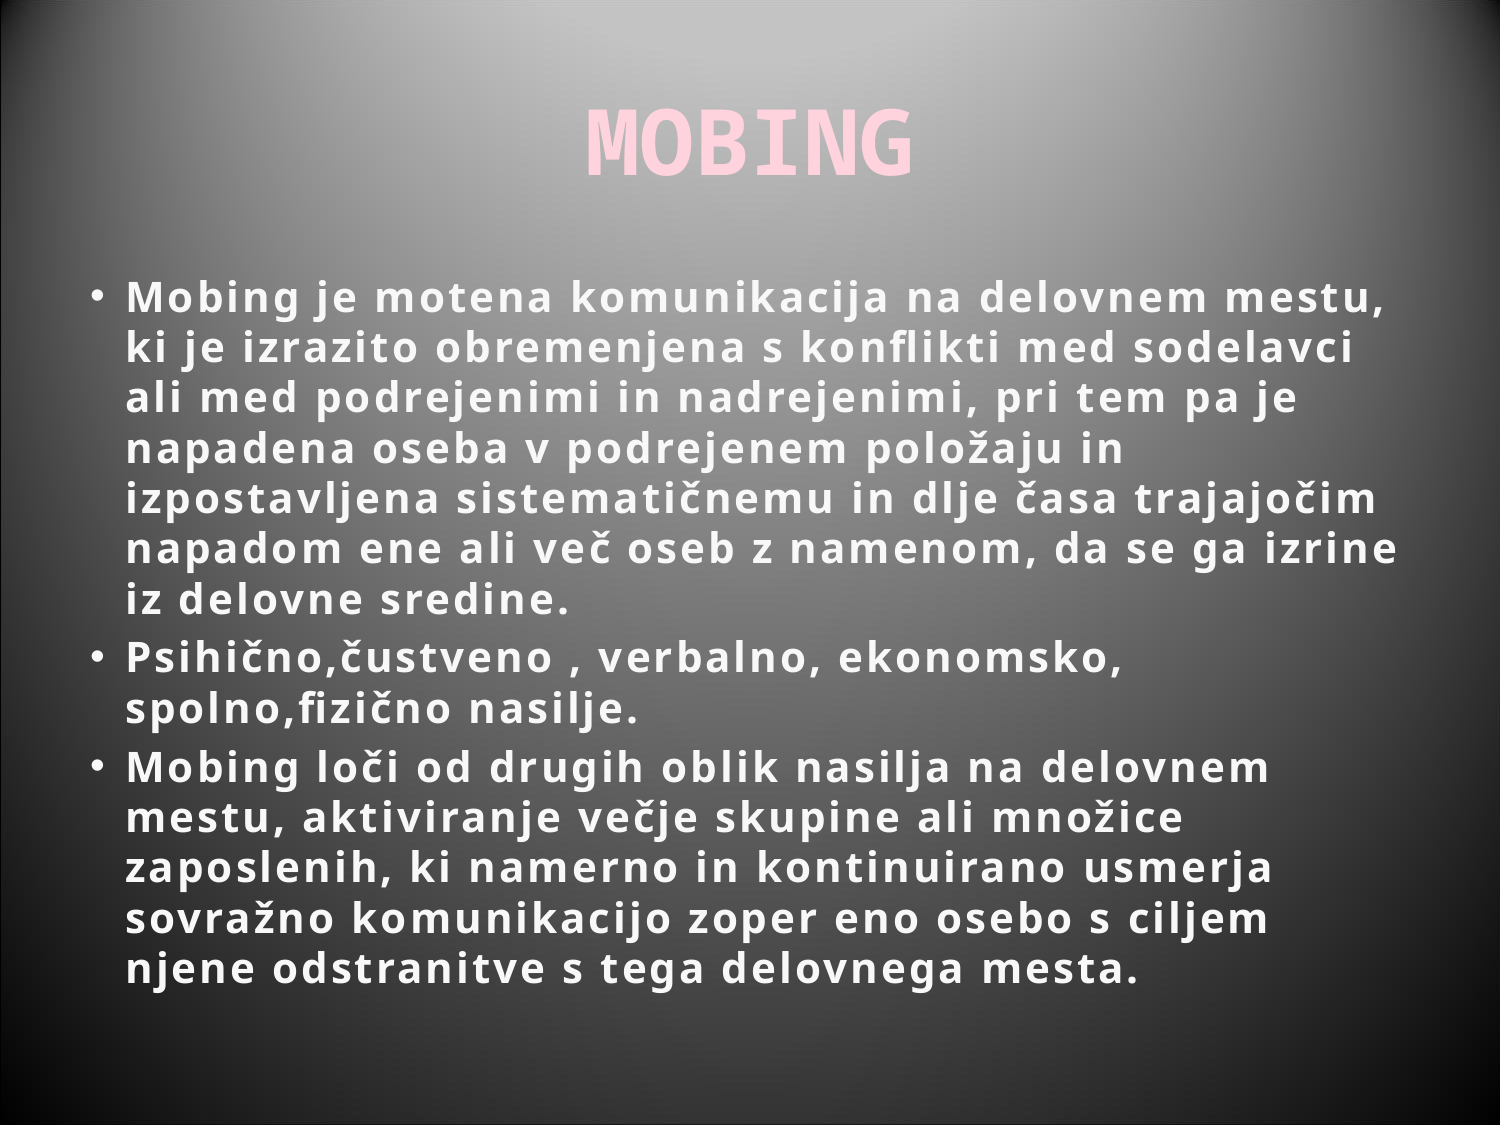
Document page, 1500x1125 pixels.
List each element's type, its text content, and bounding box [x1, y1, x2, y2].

picture [0, 0, 1500, 1125]
title MOBING [75, 45, 1425, 233]
list Mobing je motena komunikacija na delovnem mestu, ki je izrazito obremenjena s konflikti med sodelavci ali med podrejenimi in nadrejenimi, pri tem pa je napadena oseba v podrejenem položaju in izpostavljena sistematičnemu in dlje časa trajajočim napadom ene ali več oseb z namenom, da se ga izrine iz delovne sredine. Psihično,čustveno , verbalno, ekonomsko, spolno,fizično nasilje. Mobing loči od drugih oblik nasilja na delovnem mestu, aktiviranje večje skupine ali množice zaposlenih, ki namerno in kontinuirano usmerja sovražno komunikacijo zoper eno osebo s ciljem njene odstranitve s tega delovnega mesta. [75, 262, 1425, 1005]
